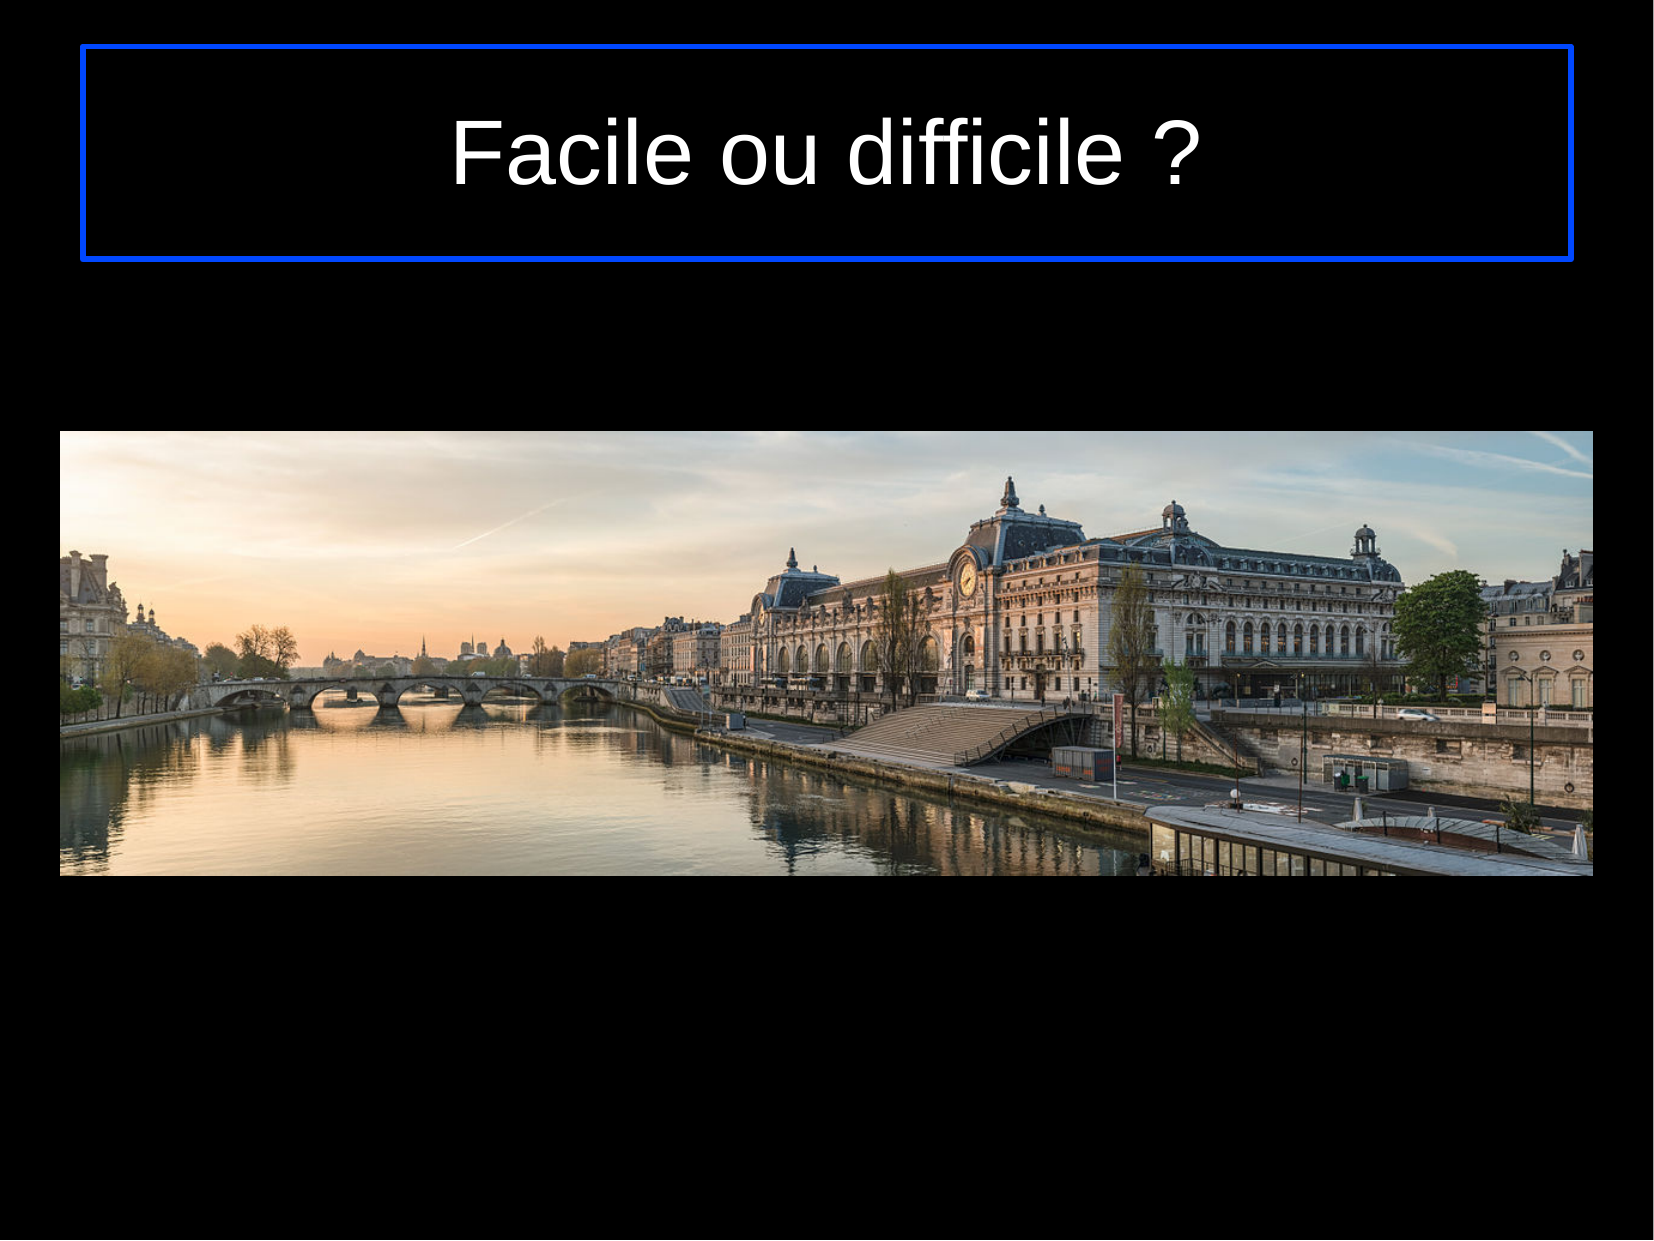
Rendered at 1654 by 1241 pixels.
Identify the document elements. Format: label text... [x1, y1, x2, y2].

picture [60, 431, 1593, 876]
title Facile ou difficile ? [82, 46, 1571, 260]
